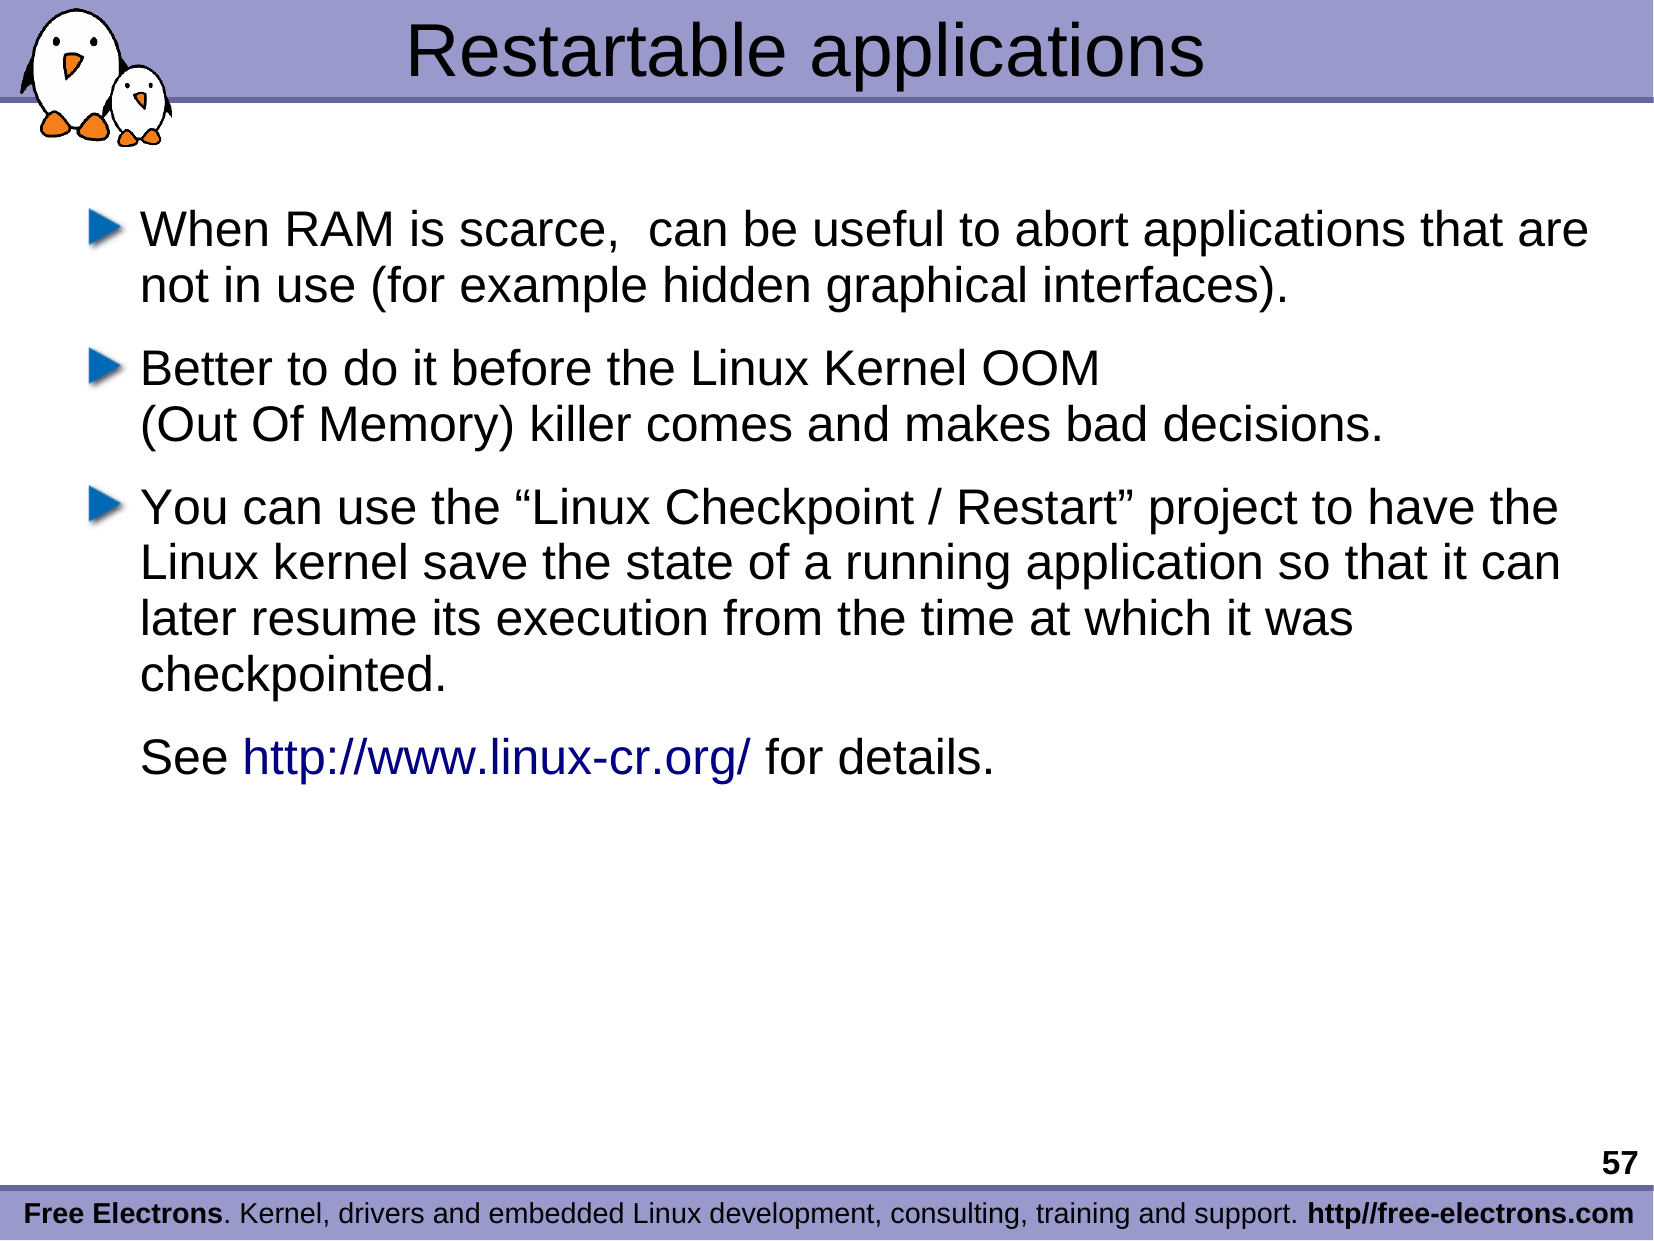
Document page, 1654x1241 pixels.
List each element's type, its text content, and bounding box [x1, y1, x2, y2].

list When RAM is scarce, can be useful to abort applications that are not in use (for example hidden graphical interfaces). Better to do it before the Linux Kernel OOM (Out Of Memory) killer comes and makes bad decisions. You can use the “Linux Checkpoint / Restart” project to have the Linux kernel save the state of a running application so that it can later resume its execution from the time at which it was checkpointed. See http://www.linux-cr.org/ for details. [68, 201, 1592, 1118]
picture [20, 8, 172, 147]
title Restartable applications [60, 0, 1551, 100]
